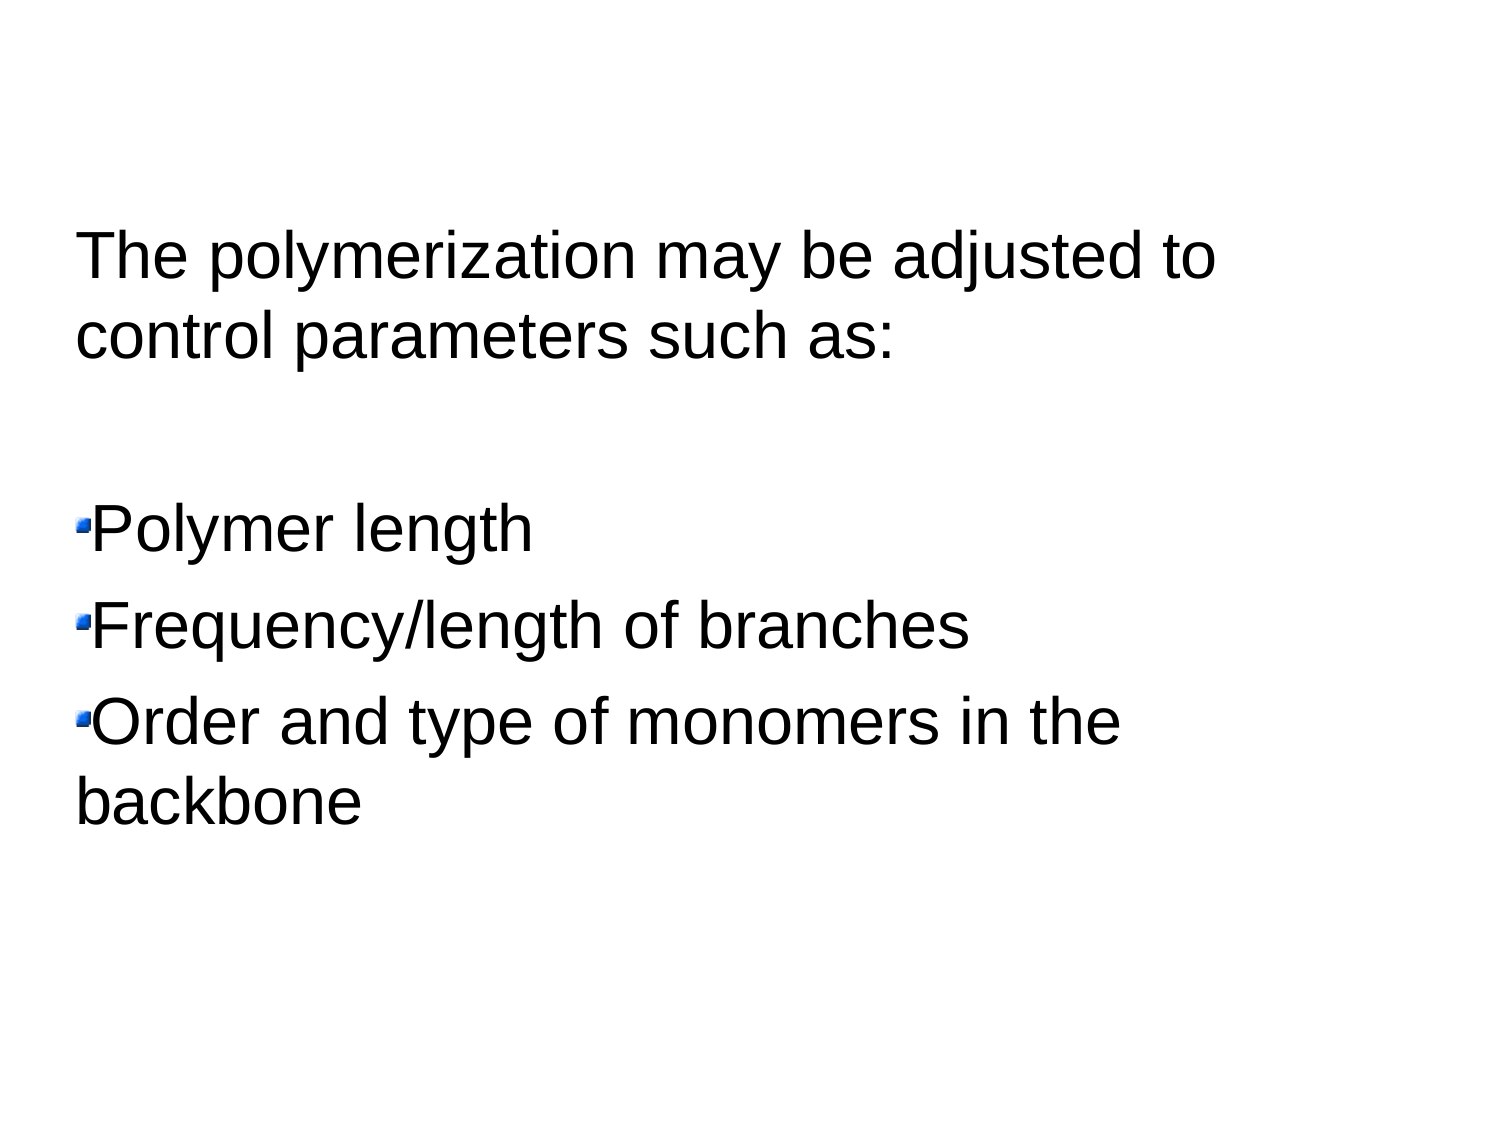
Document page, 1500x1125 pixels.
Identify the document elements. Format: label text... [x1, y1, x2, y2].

subtitle The polymerization may be adjusted to control parameters such as: Polymer length Frequency/length of branches Order and type of monomers in the backbone [75, 45, 1426, 1005]
